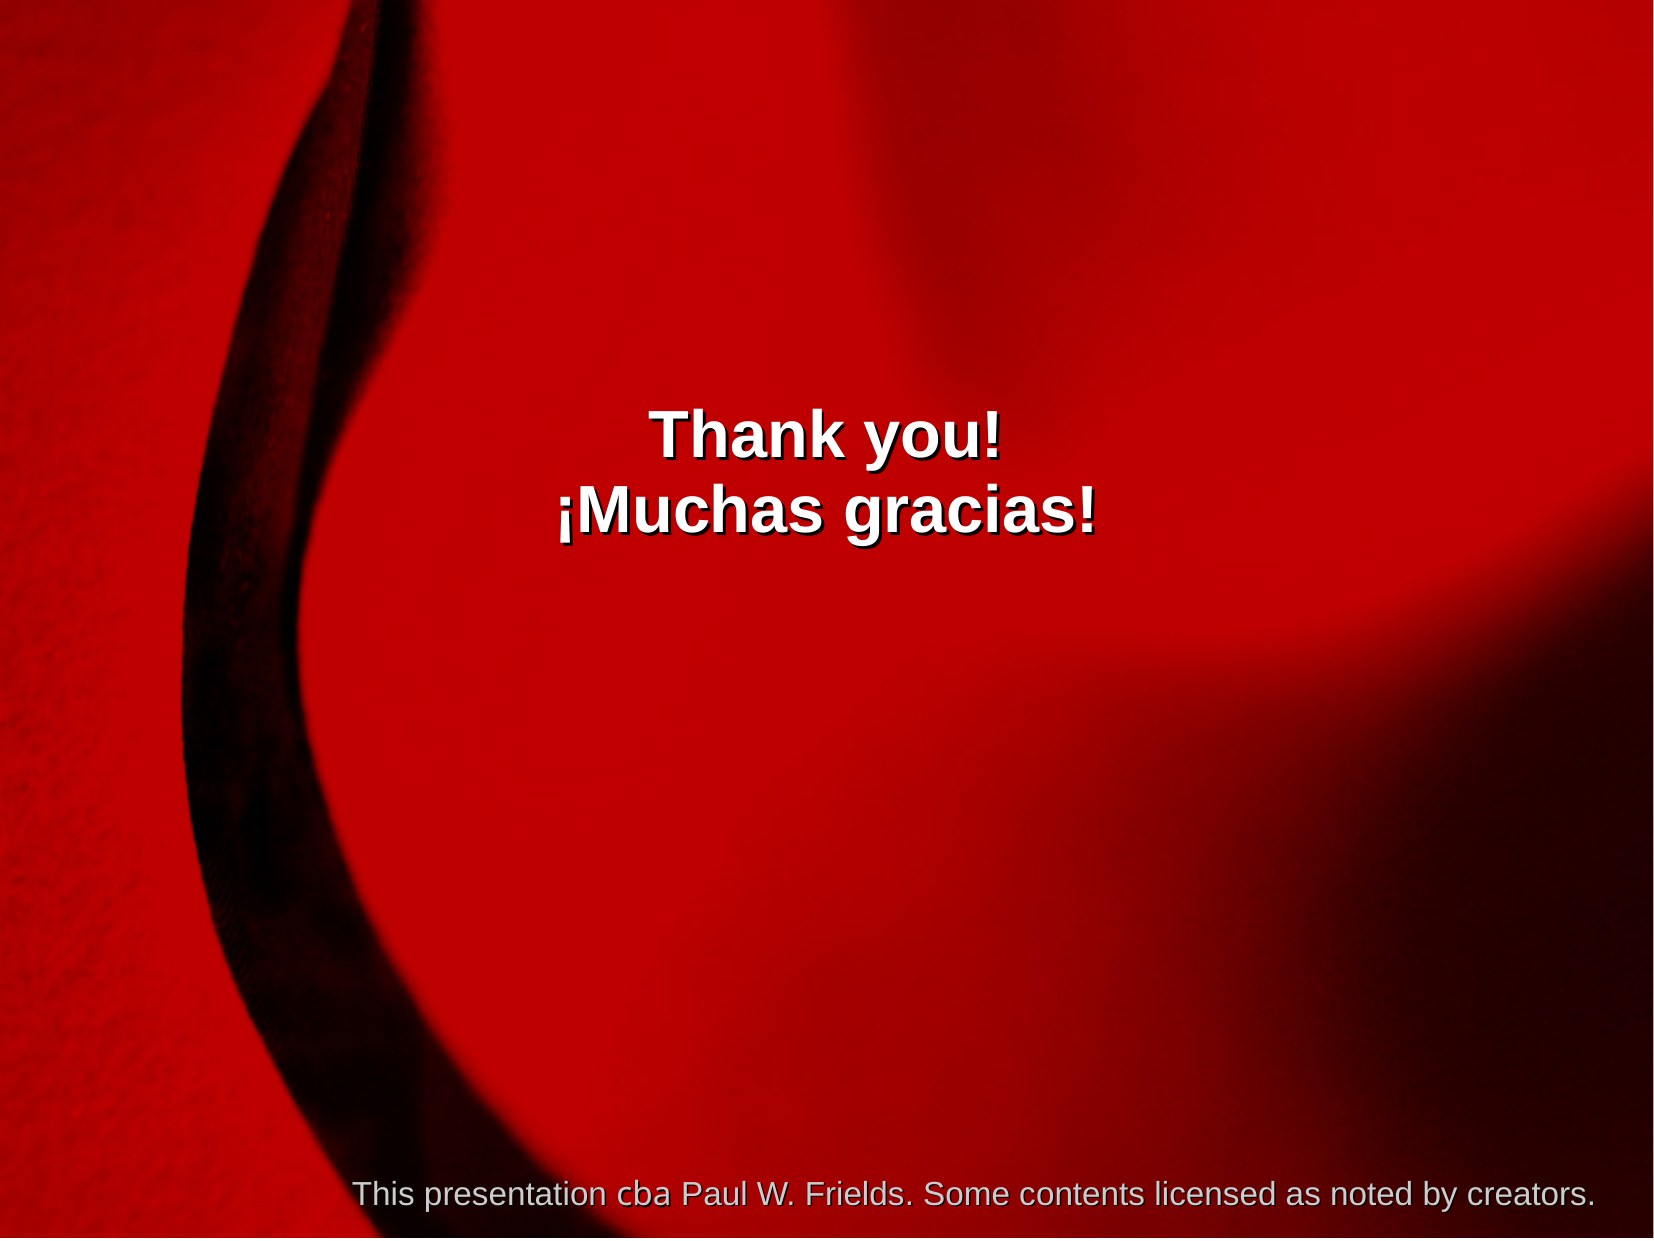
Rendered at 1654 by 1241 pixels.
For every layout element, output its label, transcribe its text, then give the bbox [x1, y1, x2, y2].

picture [0, 0, 1654, 1238]
subtitle Thank you! ¡Muchas gracias! [82, 37, 1571, 1039]
text_box This presentation cba Paul W. Frields. Some contents licensed as noted by creators. [37, 1162, 1613, 1215]
